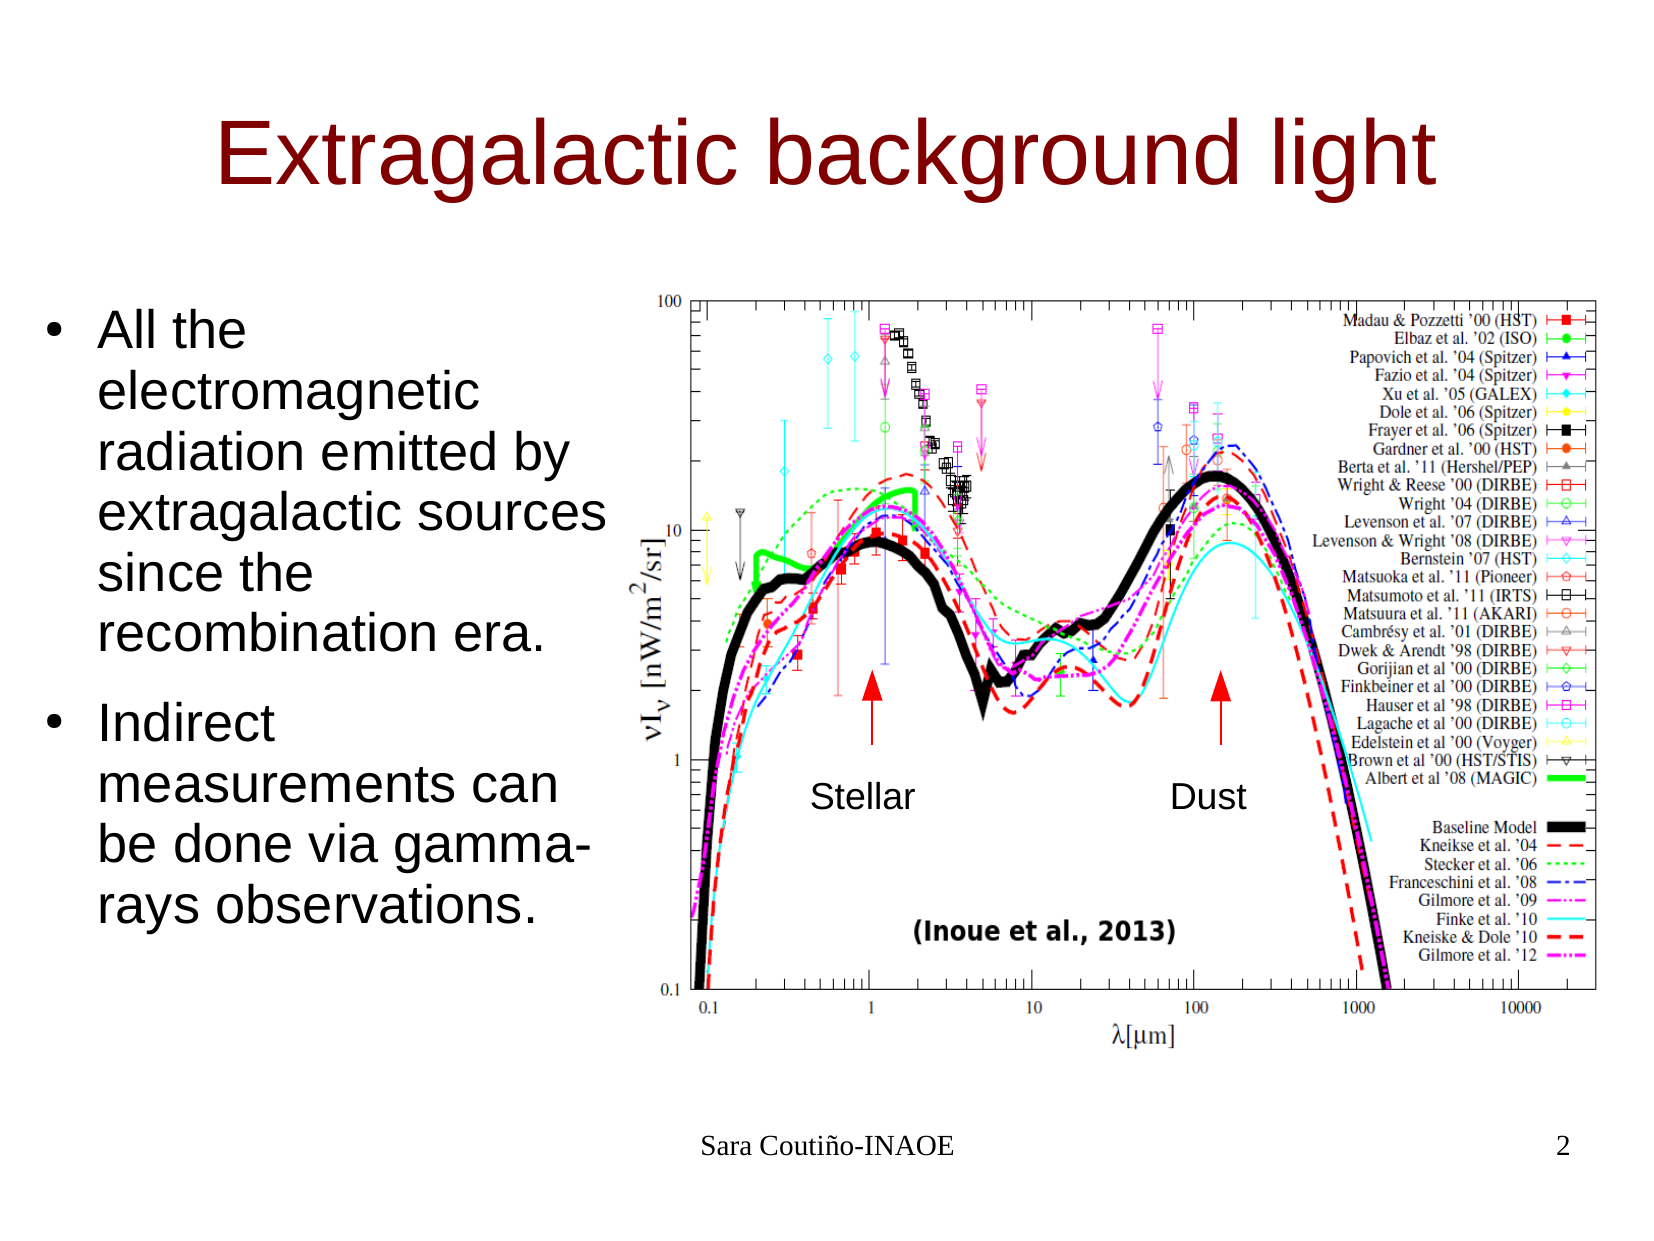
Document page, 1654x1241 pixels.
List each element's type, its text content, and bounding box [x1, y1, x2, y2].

list All the electromagnetic radiation emitted by extragalactic sources since the recombination era. Indirect measurements can be done via gamma-rays observations. [26, 300, 631, 1006]
text_box Dust [1155, 768, 1276, 826]
text_box Stellar [795, 768, 946, 826]
picture [613, 269, 1636, 1066]
title Extragalactic background light [82, 49, 1571, 257]
